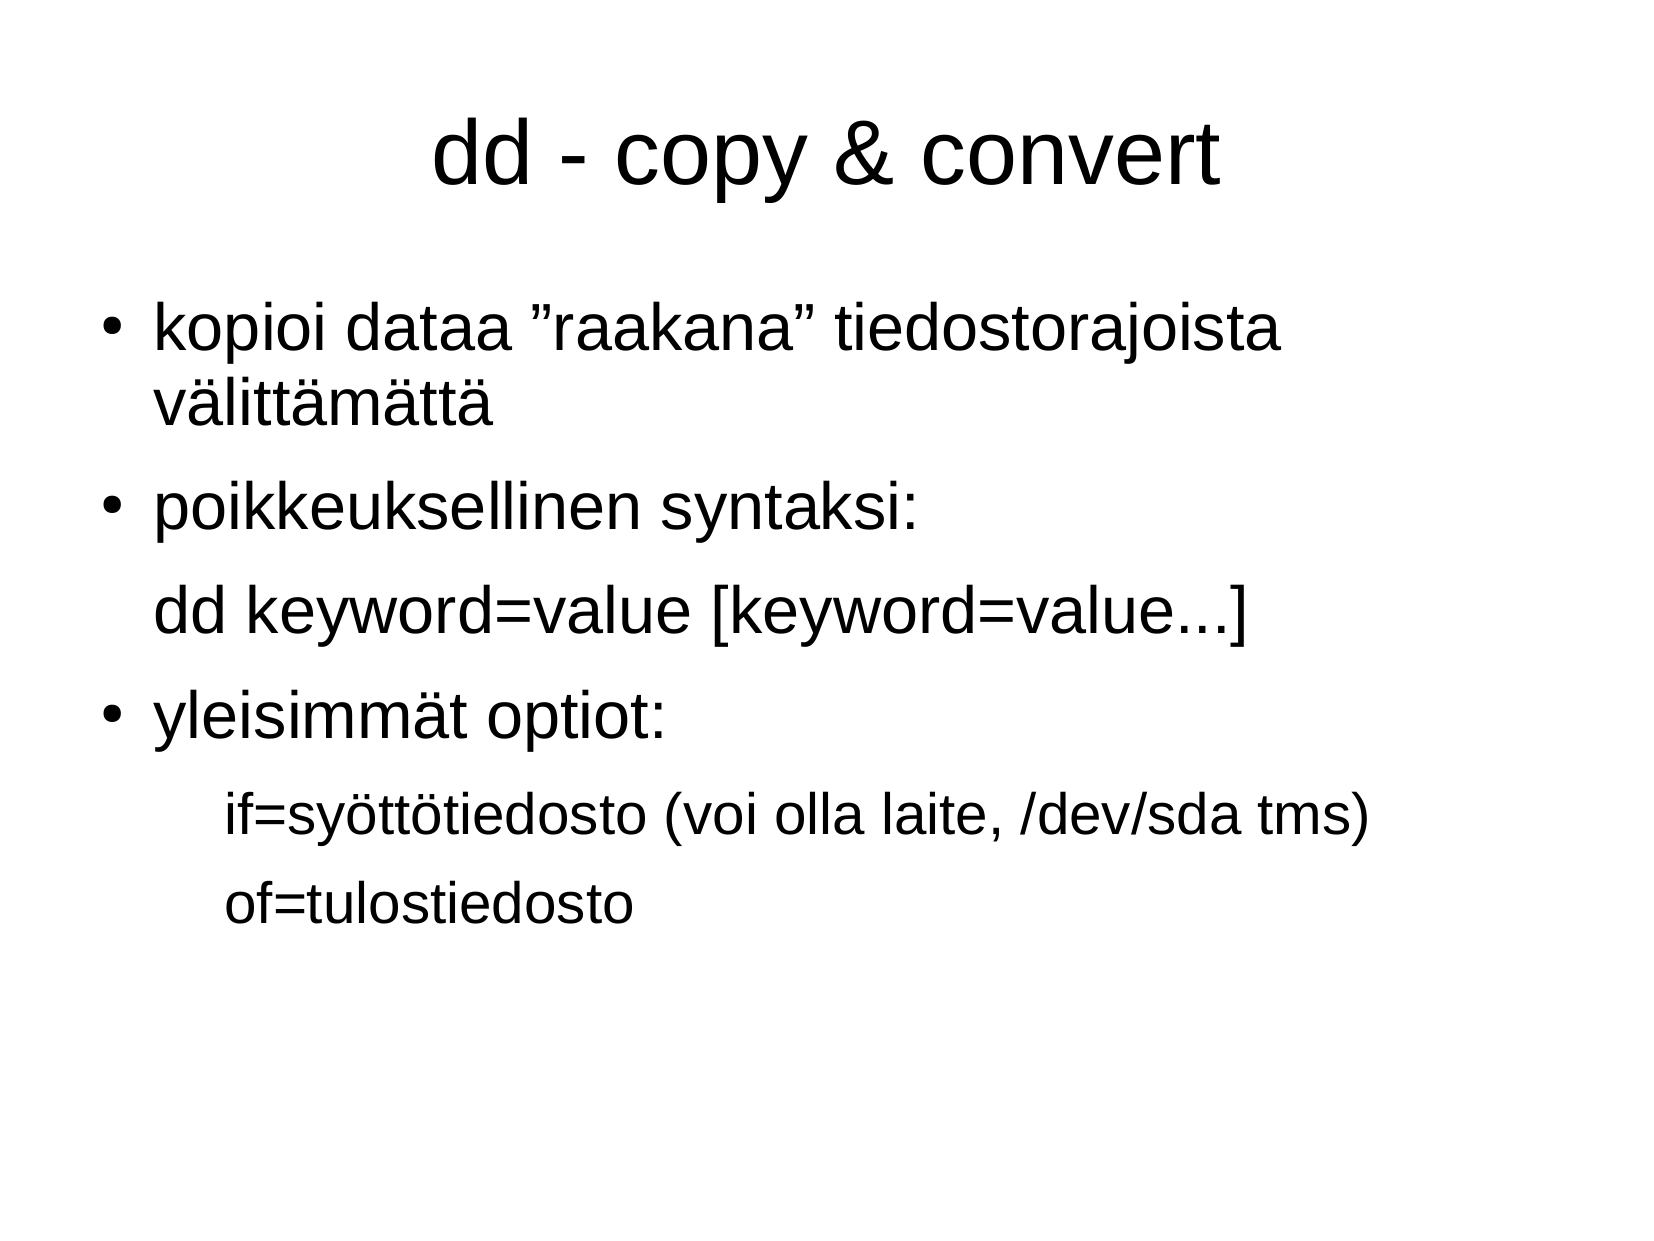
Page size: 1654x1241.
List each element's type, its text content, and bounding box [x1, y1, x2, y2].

list kopioi dataa ”raakana” tiedostorajoista välittämättä poikkeuksellinen syntaksi: dd keyword=value [keyword=value...] yleisimmät optiot: if=syöttötiedosto (voi olla laite, /dev/sda tms) of=tulostiedosto [82, 290, 1571, 1010]
title dd - copy & convert [82, 49, 1571, 257]
